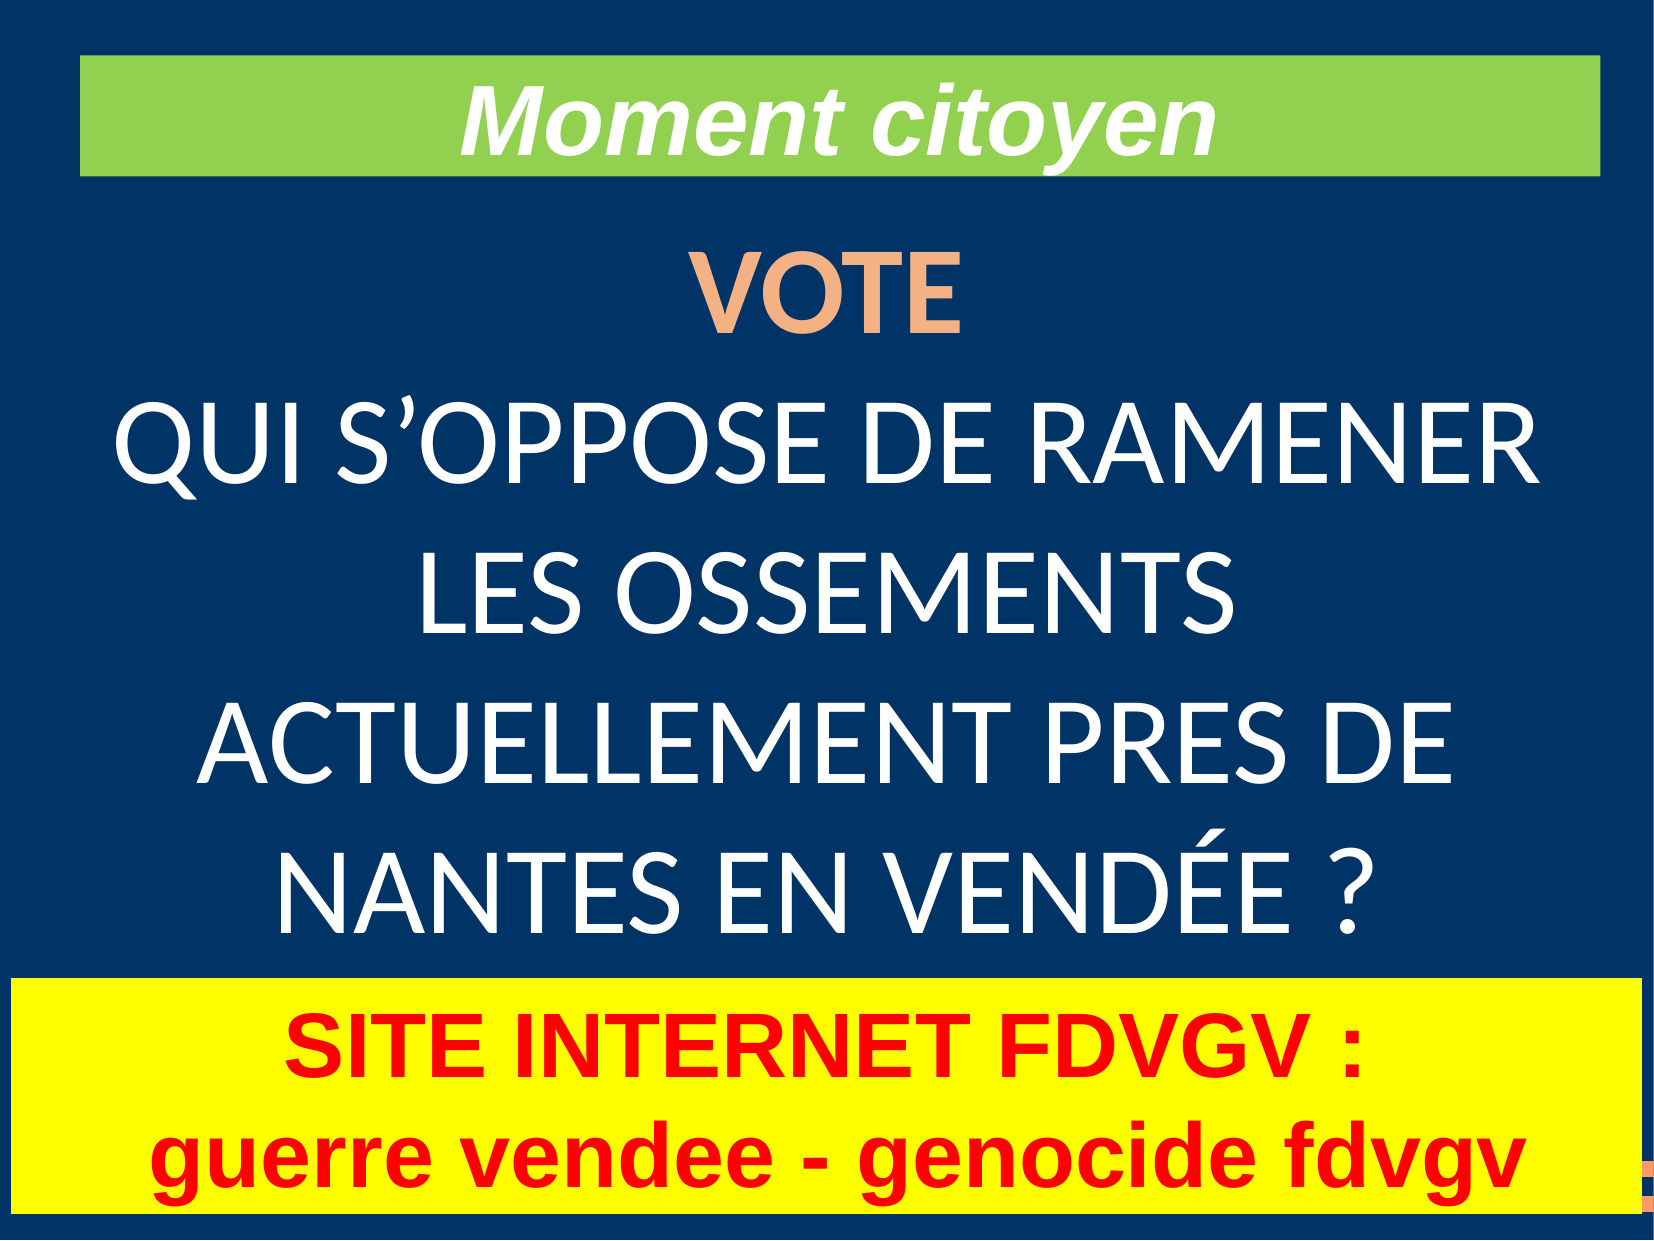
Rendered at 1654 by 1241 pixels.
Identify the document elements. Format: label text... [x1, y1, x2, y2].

text_box SITE INTERNET FDVGV : guerre vendee - genocide fdvgv [11, 978, 1642, 1214]
title Moment citoyen [80, 55, 1601, 177]
text_box VOTE QUI S’OPPOSE DE RAMENER LES OSSEMENTS ACTUELLEMENT PRES DE NANTES EN VENDÉE ? [0, 201, 1654, 974]
